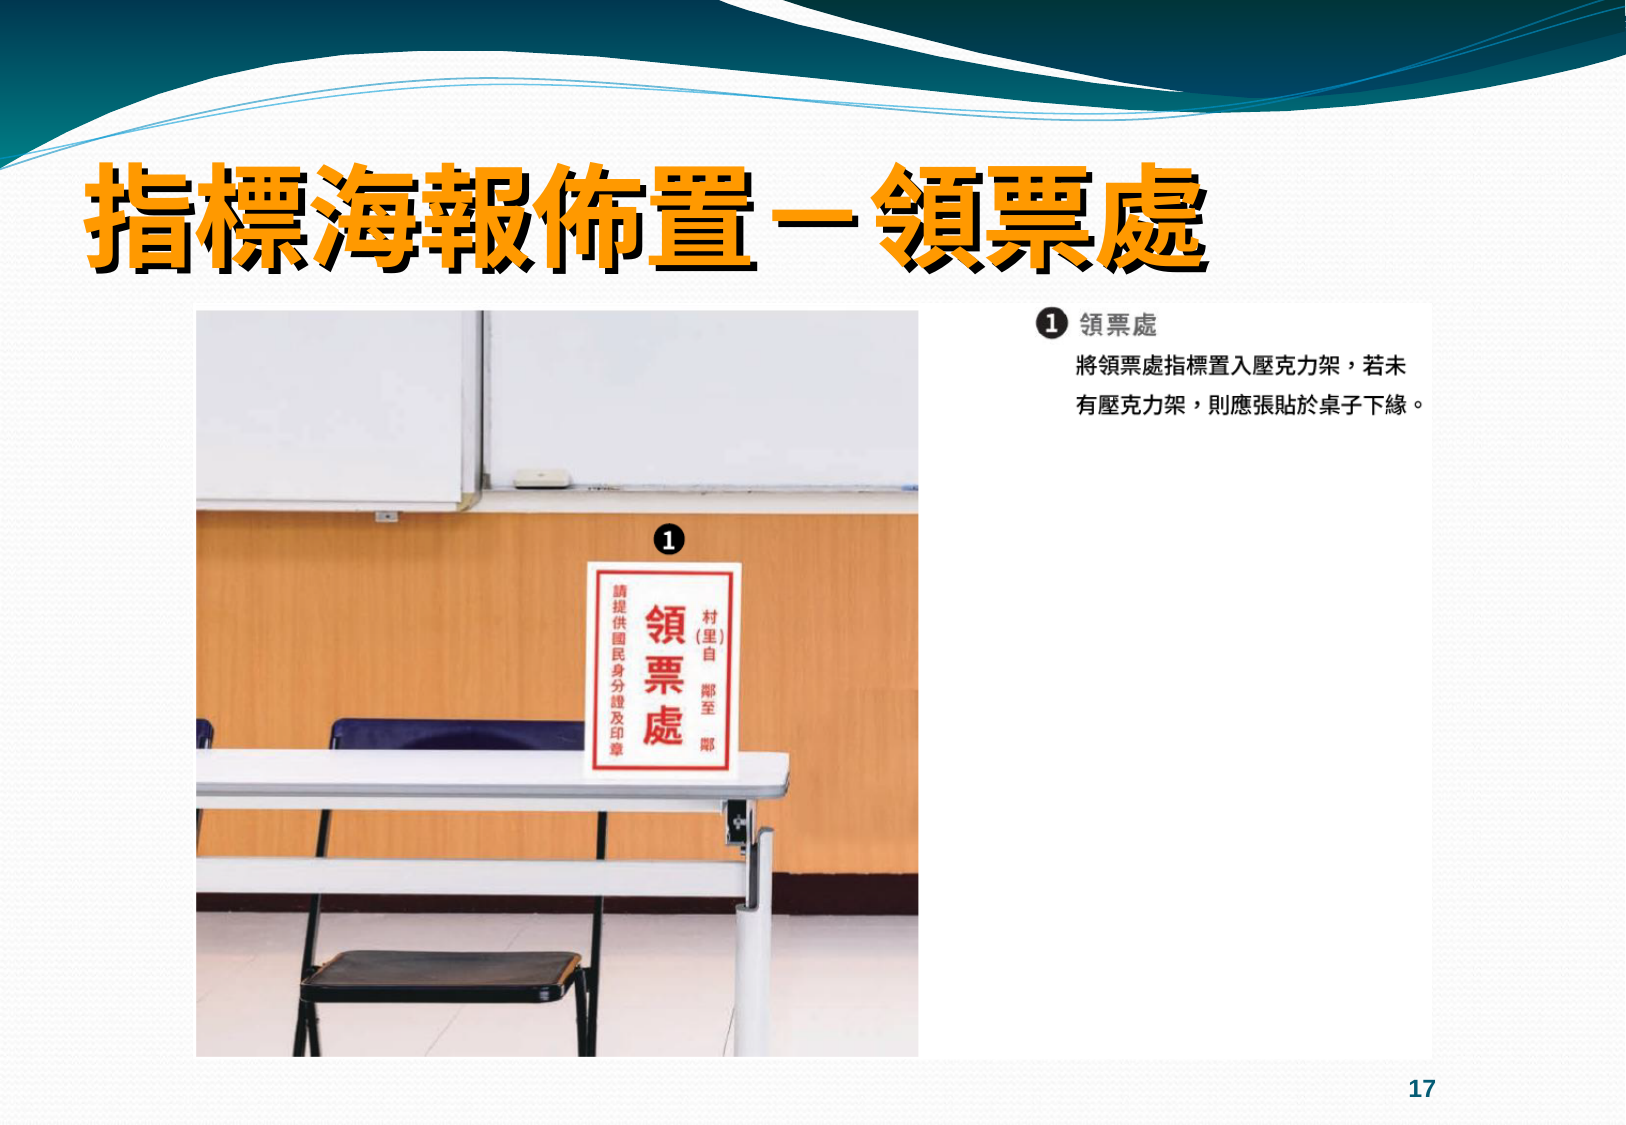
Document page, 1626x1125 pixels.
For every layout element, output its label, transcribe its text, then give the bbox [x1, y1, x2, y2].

picture [193, 303, 1432, 1059]
title 指標海報佈置－領票處 [81, 115, 1544, 304]
text_box 17 [1408, 1042, 1544, 1103]
